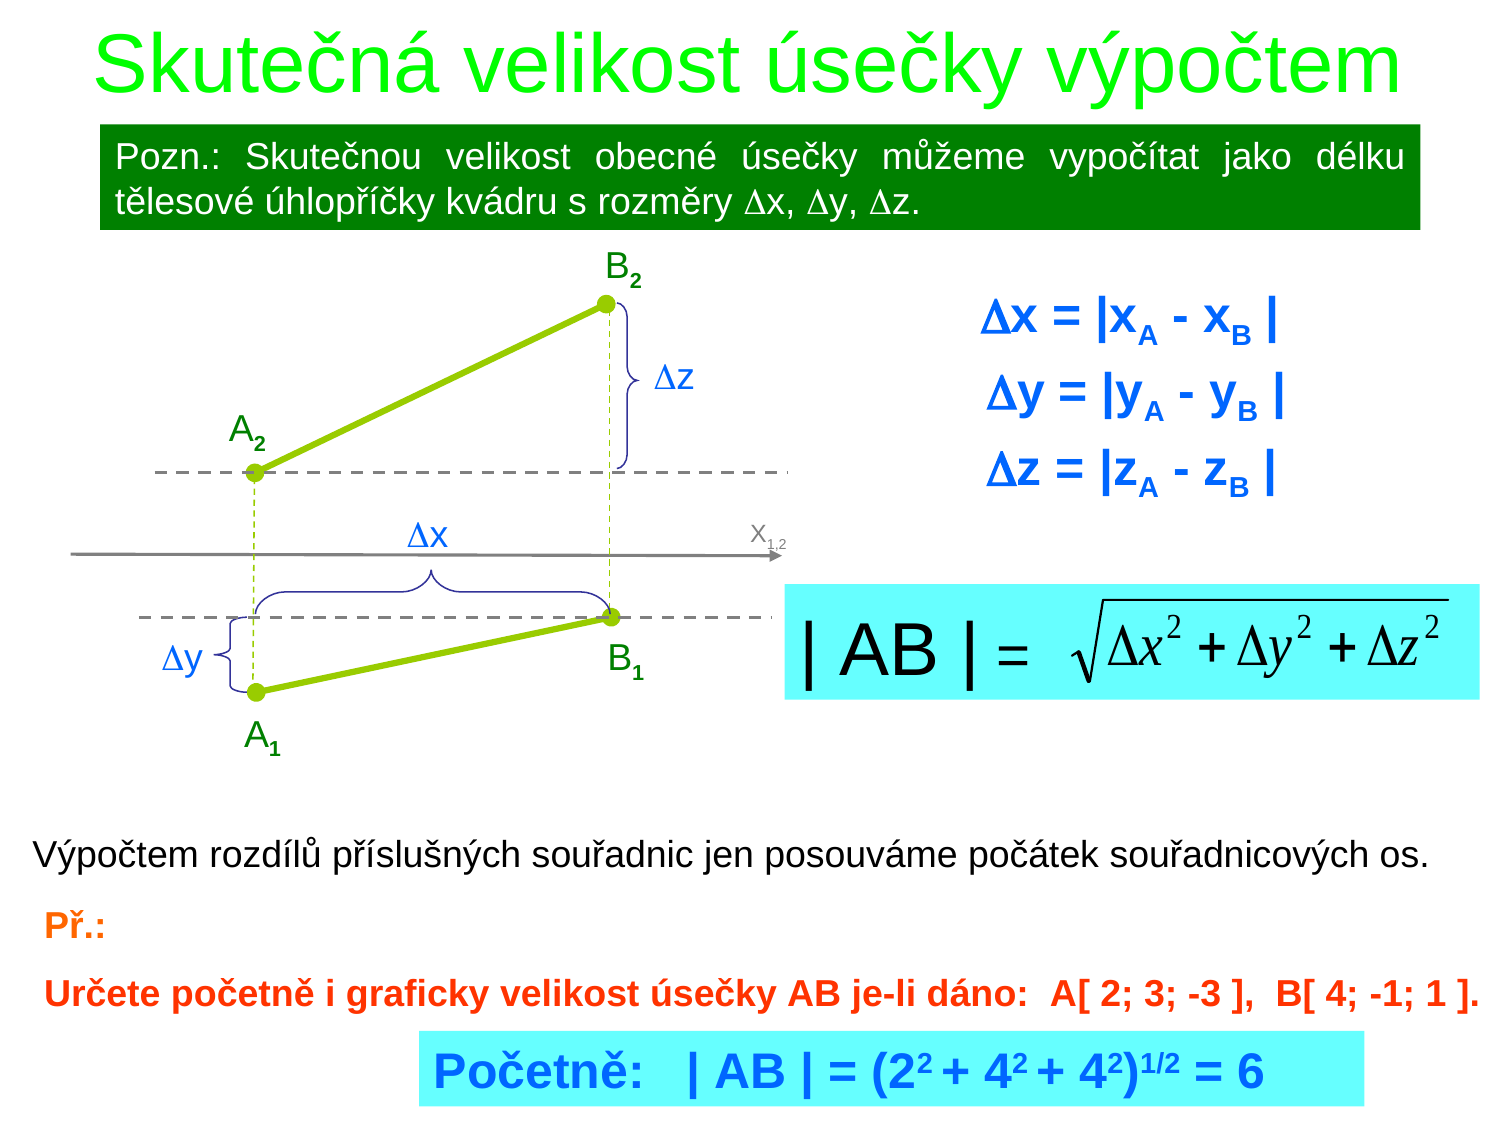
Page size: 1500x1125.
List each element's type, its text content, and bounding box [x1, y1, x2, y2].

text_box Pozn.: Skutečnou velikost obecné úsečky můžeme vypočítat jako délku tělesové úhlopříčky kvádru s rozměry x, y, z. [100, 124, 1421, 230]
text_box A1 [229, 702, 296, 769]
text_box z [638, 344, 711, 405]
text_box z = |zA - zB | [971, 427, 1293, 512]
chart [1061, 584, 1461, 696]
text_box B1 [592, 625, 667, 693]
text_box y [146, 625, 218, 687]
text_box X1,2 [735, 510, 802, 560]
text_box x = |xA - xB | [965, 274, 1391, 359]
text_box B2 [590, 233, 664, 301]
text_box | AB | = [784, 584, 1480, 700]
text_box Výpočtem rozdílů příslušných souřadnic jen posouváme počátek souřadnicových os. [17, 822, 1477, 883]
text_box A2 [214, 396, 281, 464]
text_box x [391, 502, 464, 563]
text_box y = |yA - yB | [971, 350, 1302, 435]
text_box Př.: Určete početně i graficky velikost úsečky AB je-li dáno: A[ 2; 3; -3 ], B[ 4; -1; 1 ]. [29, 893, 1500, 1023]
title Skutečná velikost úsečky výpočtem [78, 0, 1500, 119]
text_box Početně: | AB | = (22 + 42 + 42)1/2 = 6 [419, 1030, 1365, 1107]
